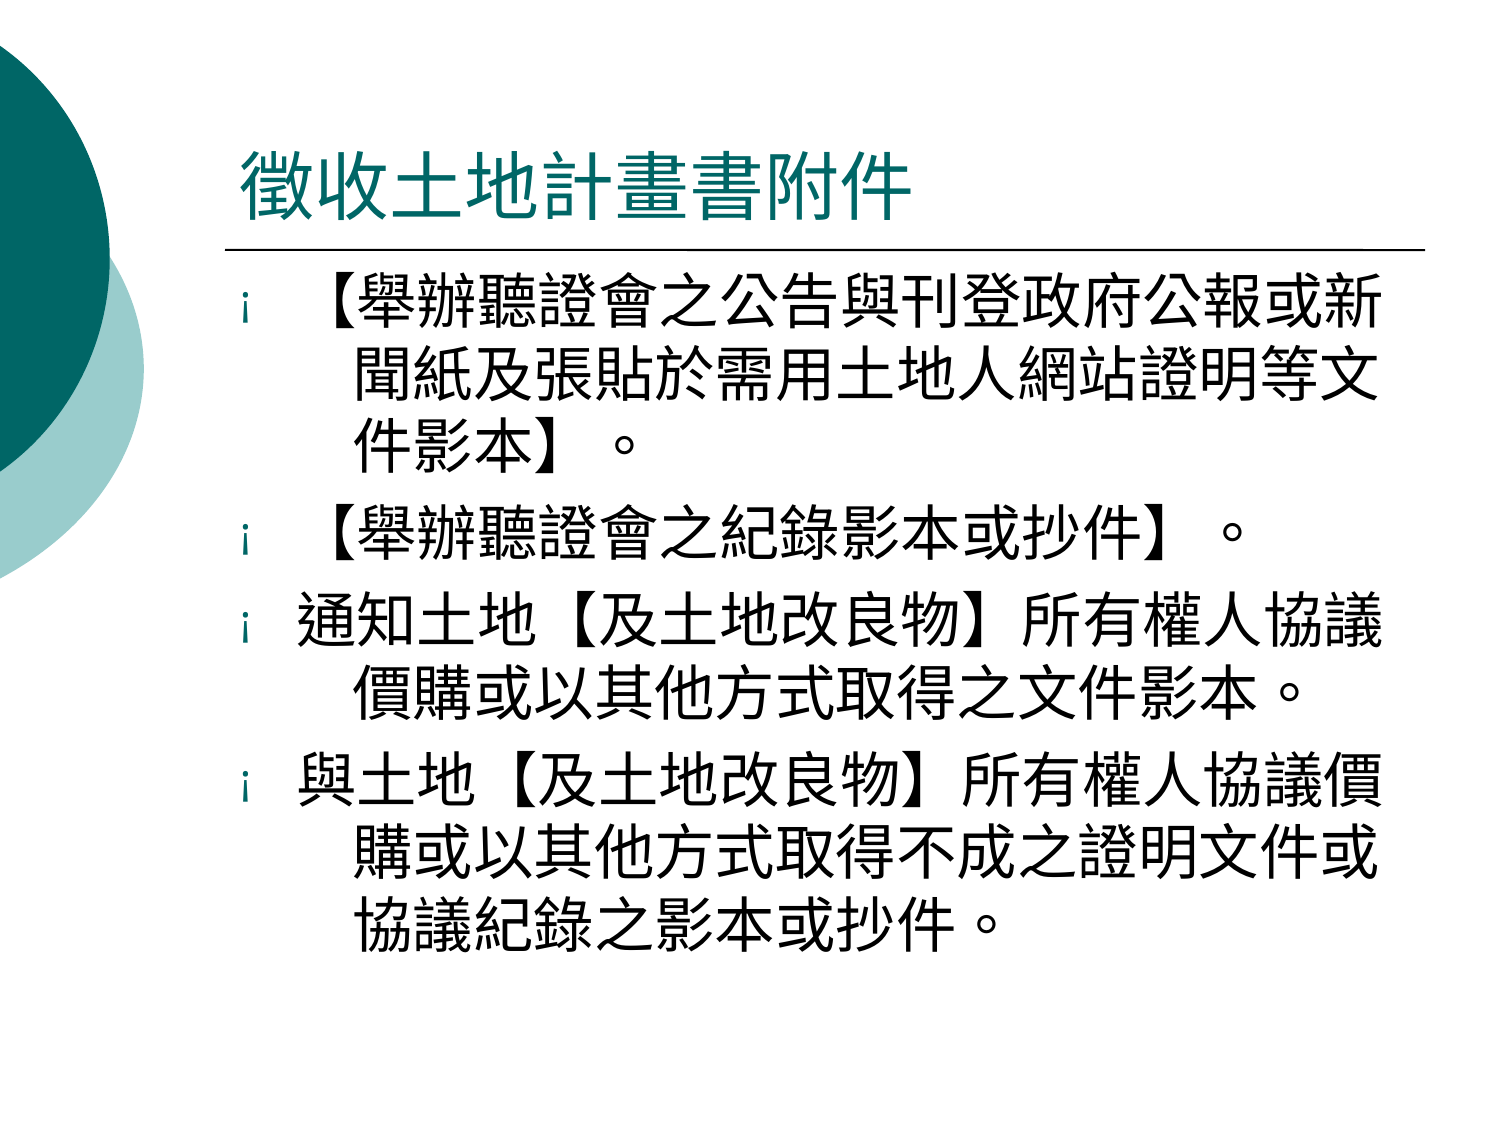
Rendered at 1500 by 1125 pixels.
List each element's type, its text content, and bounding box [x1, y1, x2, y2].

title 徵收土地計畫書附件 [224, 49, 1425, 237]
list 【舉辦聽證會之公告與刊登政府公報或新聞紙及張貼於需用土地人網站證明等文件影本】。 【舉辦聽證會之紀錄影本或抄件】。 通知土地【及土地改良物】所有權人協議價購或以其他方式取得之文件影本。 與土地【及土地改良物】所有權人協議價購或以其他方式取得不成之證明文件或協議紀錄之影本或抄件。 [224, 255, 1425, 1071]
